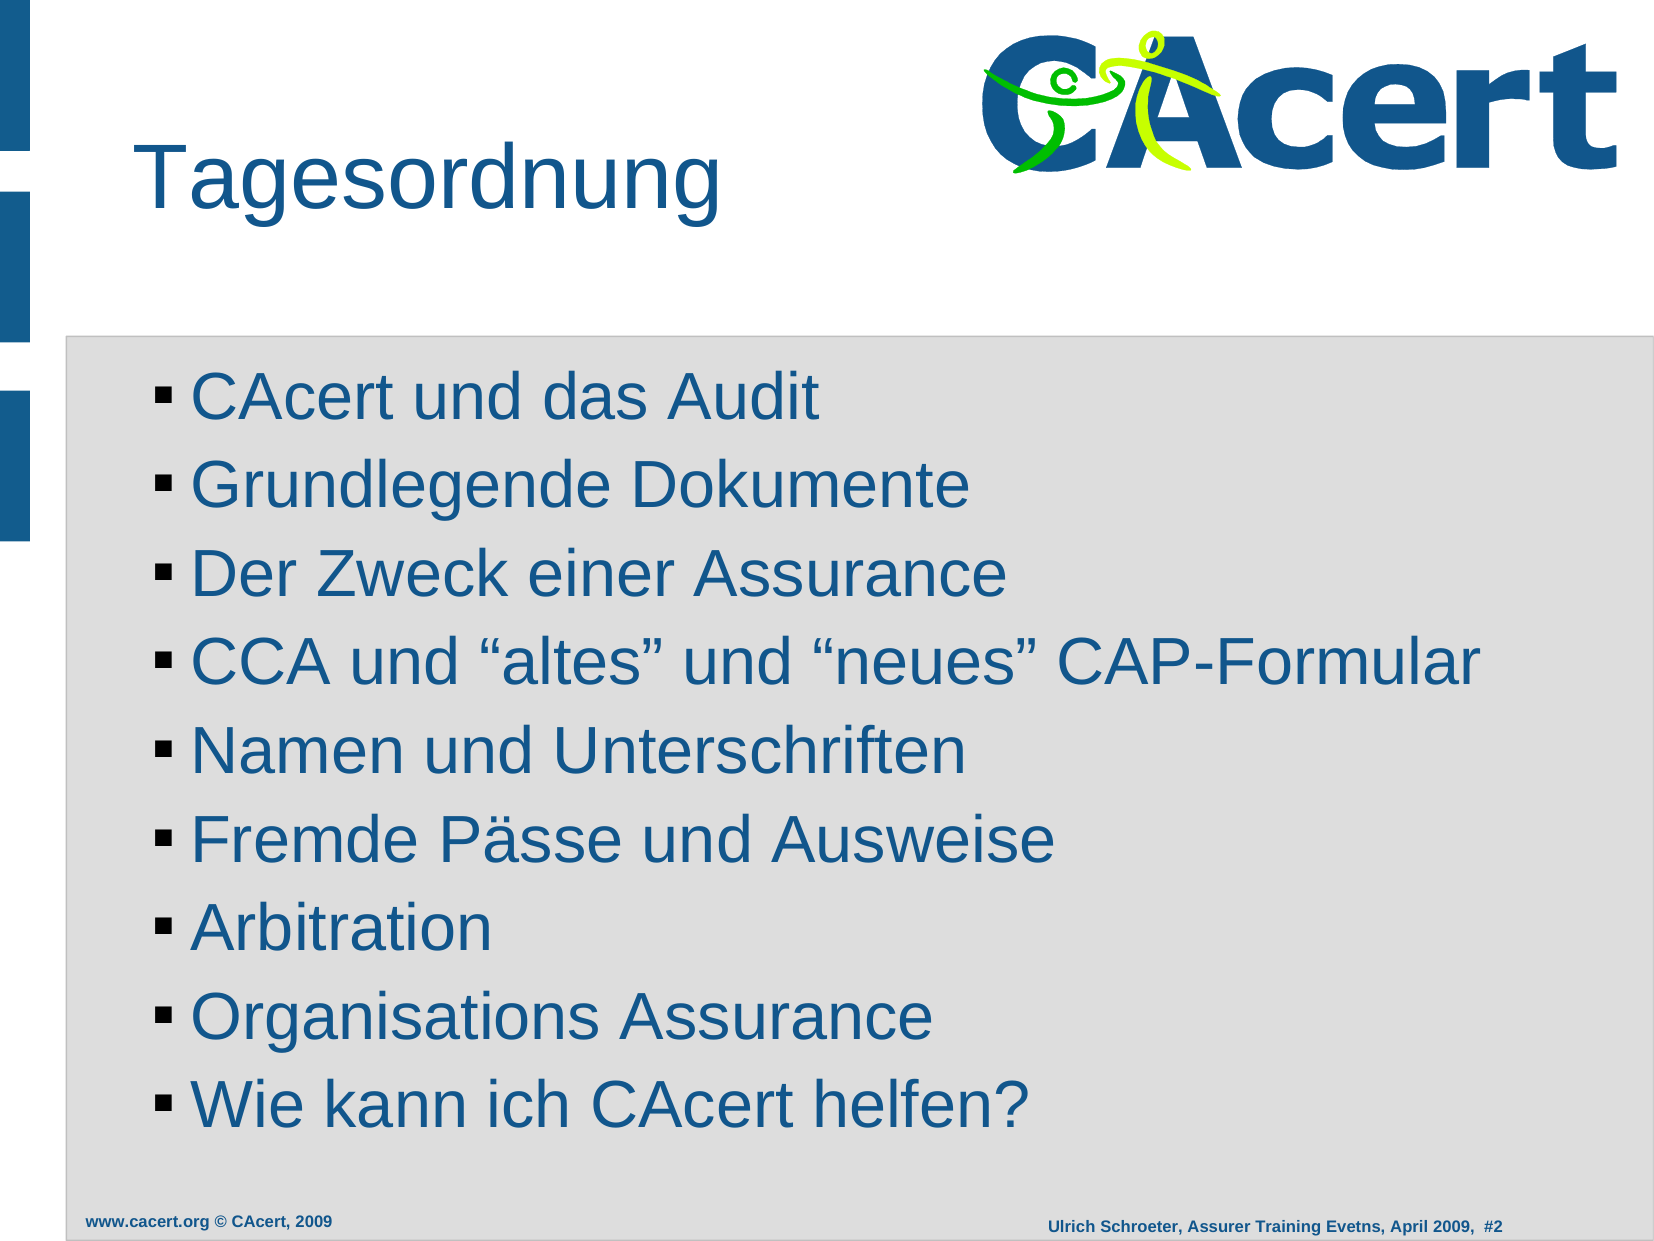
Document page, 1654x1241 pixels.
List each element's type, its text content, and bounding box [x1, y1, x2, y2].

text_box CAcert und das Audit Grundlegende Dokumente Der Zweck einer Assurance CCA und “altes” und “neues” CAP-Formular Namen und Unterschriften Fremde Pässe und Ausweise Arbitration Organisations Assurance Wie kann ich CAcert helfen? [140, 337, 1498, 1150]
text_box Tagesordnung [118, 118, 740, 236]
